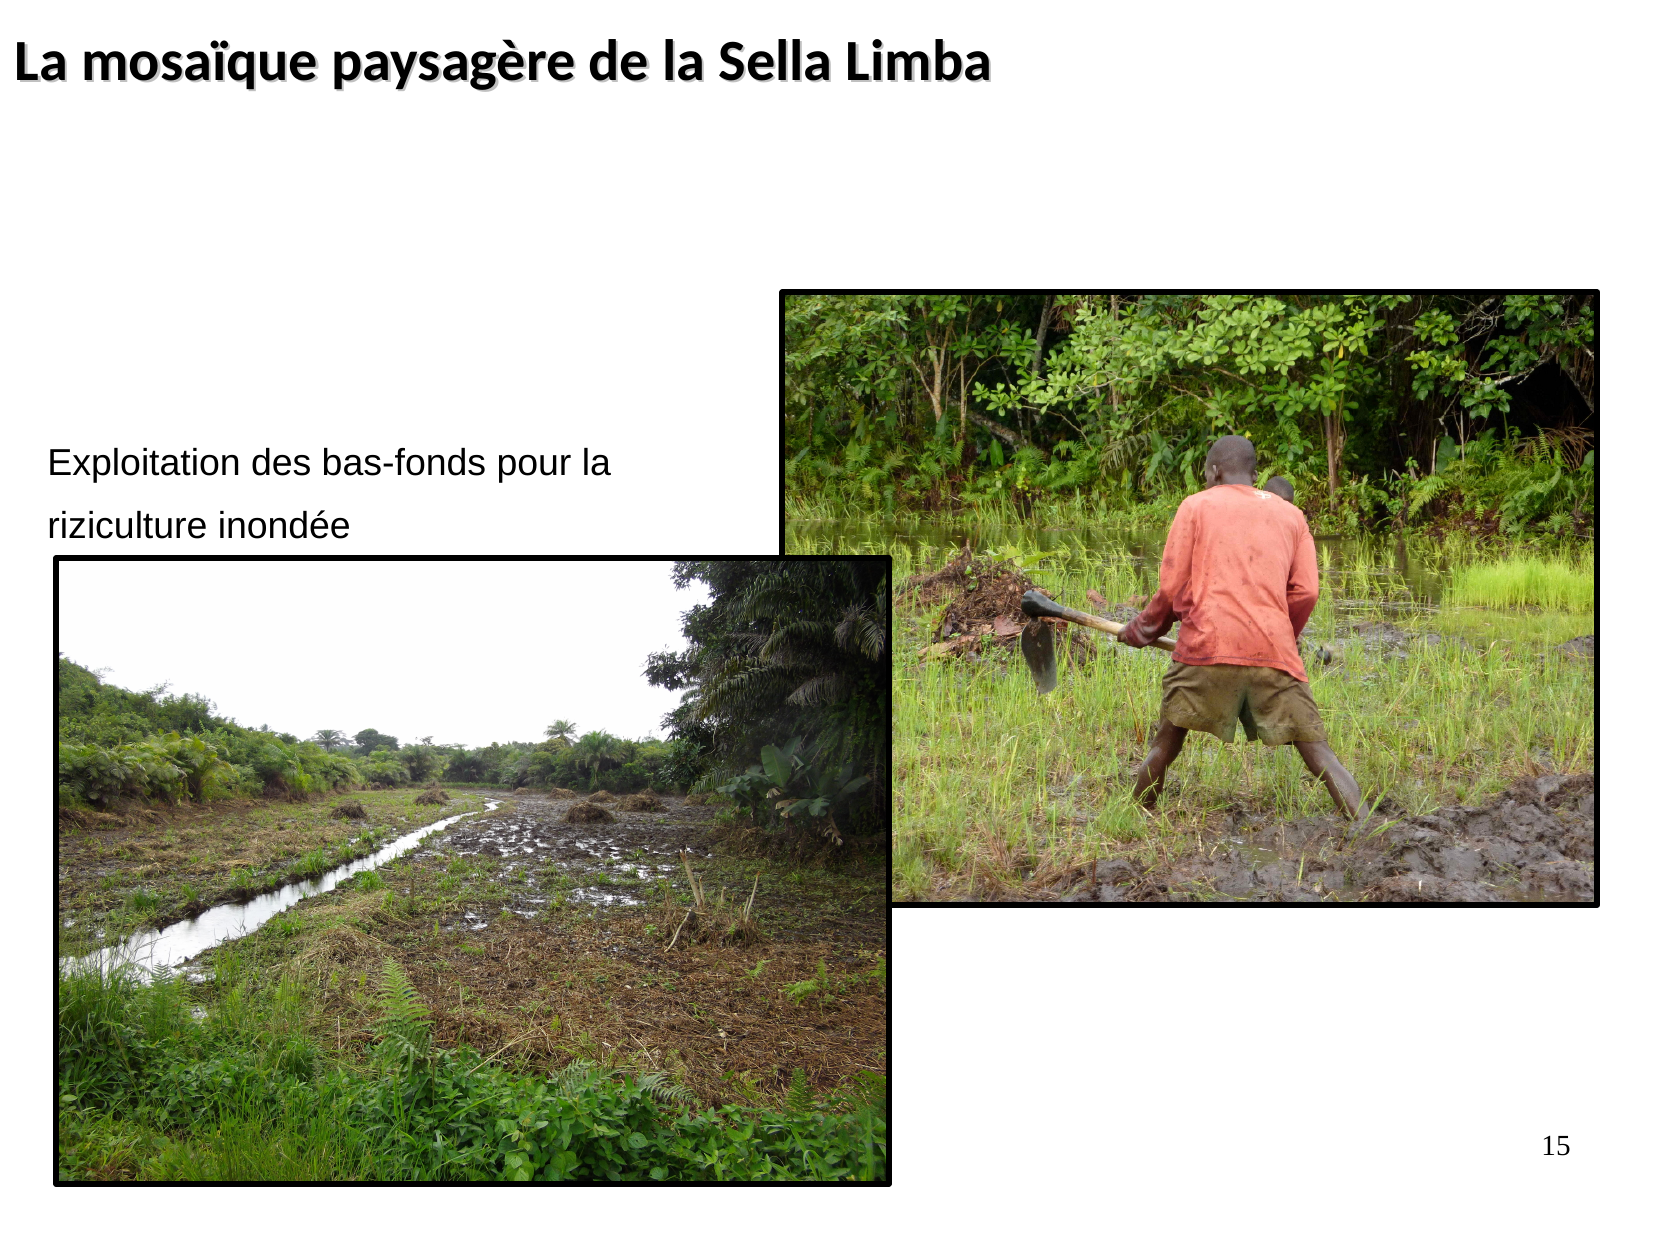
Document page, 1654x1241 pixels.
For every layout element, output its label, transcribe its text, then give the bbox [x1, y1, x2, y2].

picture [785, 295, 1595, 902]
text_box La mosaïque paysagère de la Sella Limba [0, 0, 1489, 87]
text_box Exploitation des bas-fonds pour la riziculture inondée [32, 413, 756, 534]
picture [59, 561, 886, 1182]
